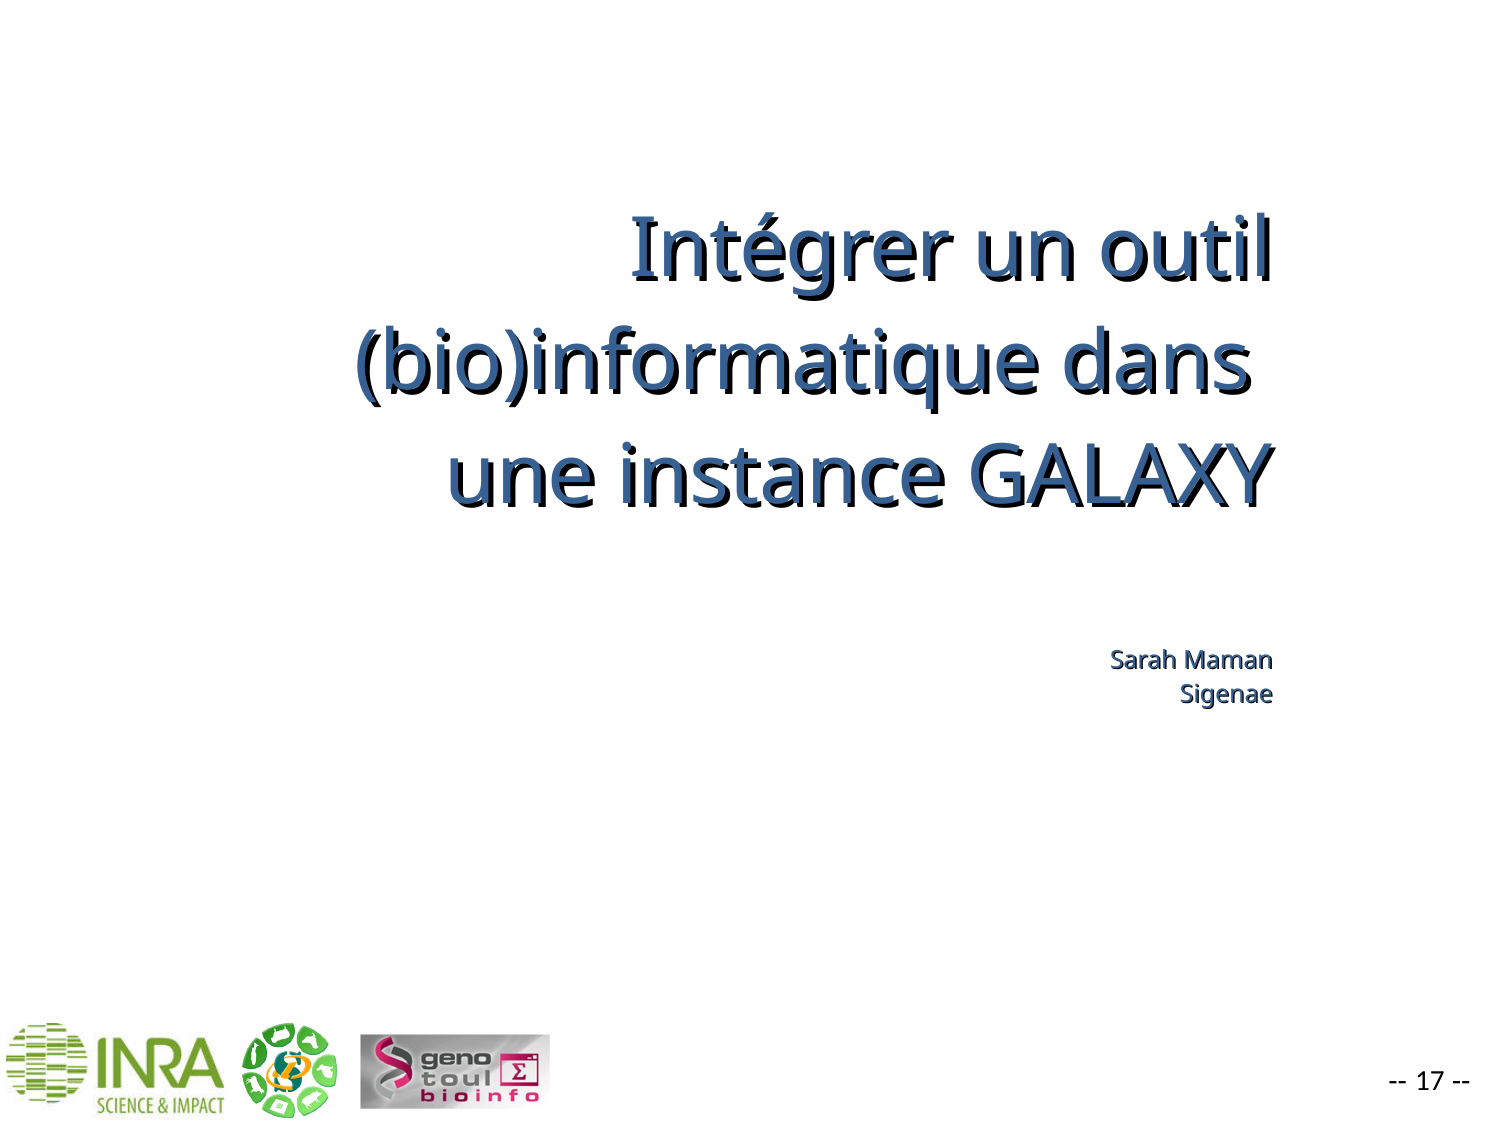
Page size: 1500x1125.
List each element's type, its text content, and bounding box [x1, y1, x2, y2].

text_box Intégrer un outil (bio)informatique dans une instance GALAXY Sarah Maman Sigenae [339, 179, 1395, 633]
